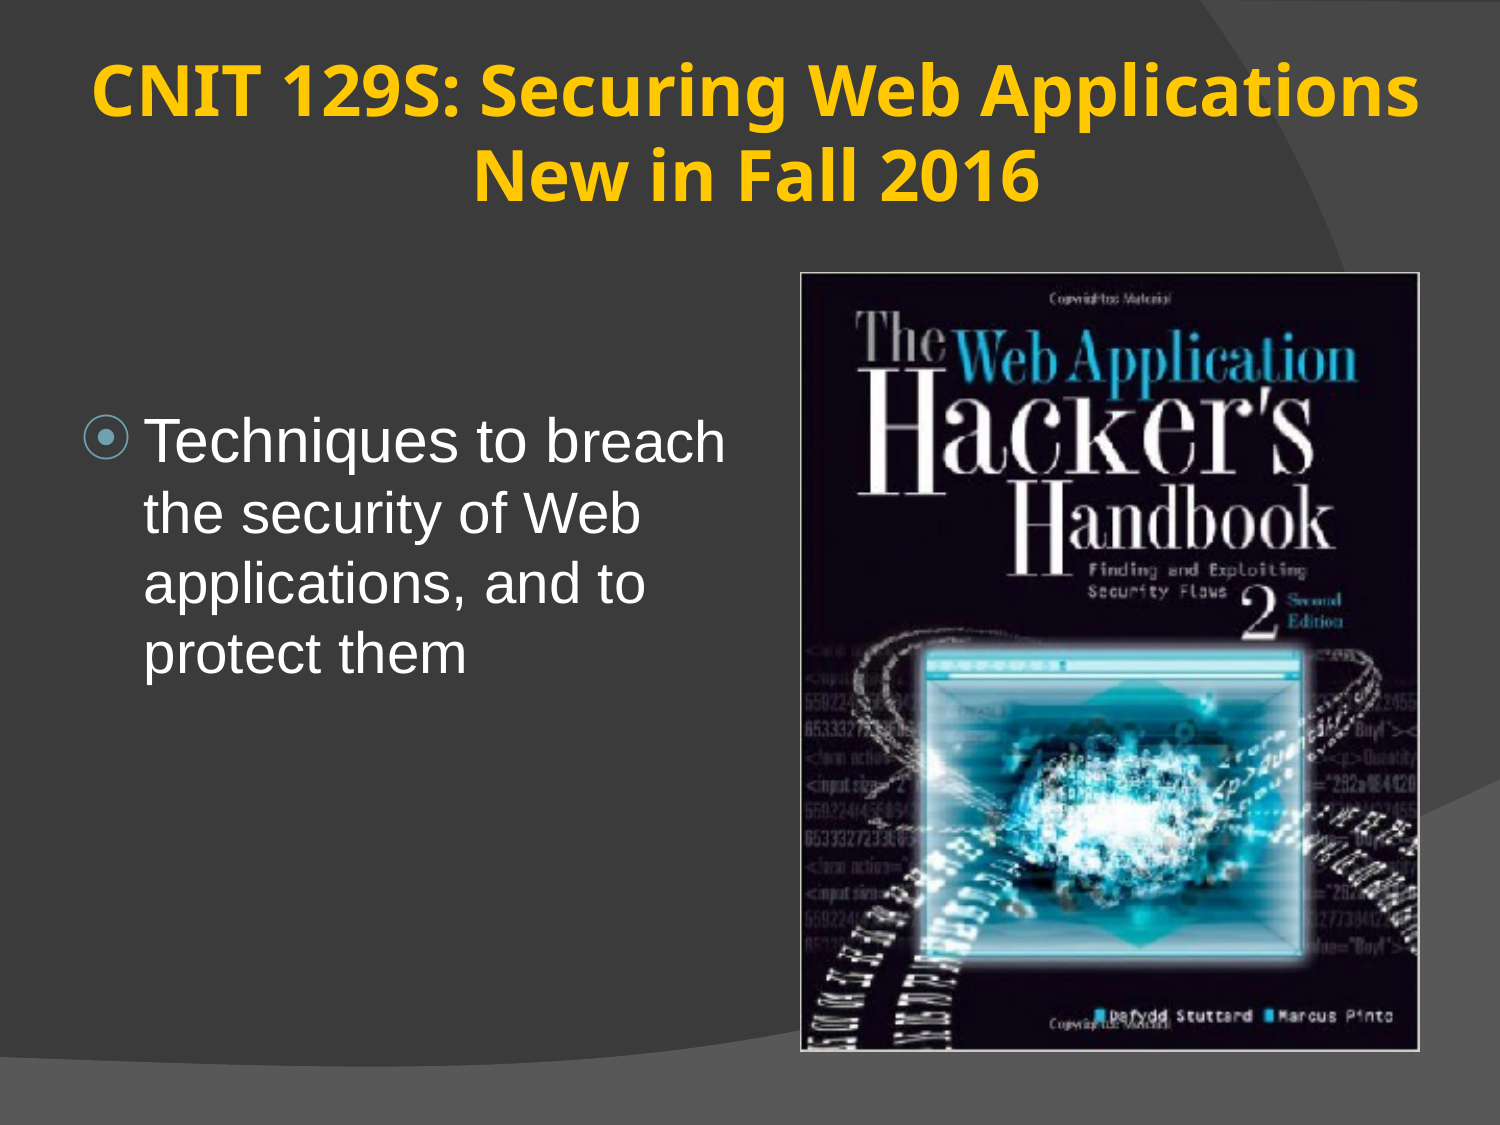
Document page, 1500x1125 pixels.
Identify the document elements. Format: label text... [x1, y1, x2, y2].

picture [800, 272, 1420, 1052]
title CNIT 129S: Securing Web Applications New in Fall 2016 [75, 45, 1438, 233]
list Techniques to breach the security of Web applications, and to protect them [75, 399, 767, 975]
